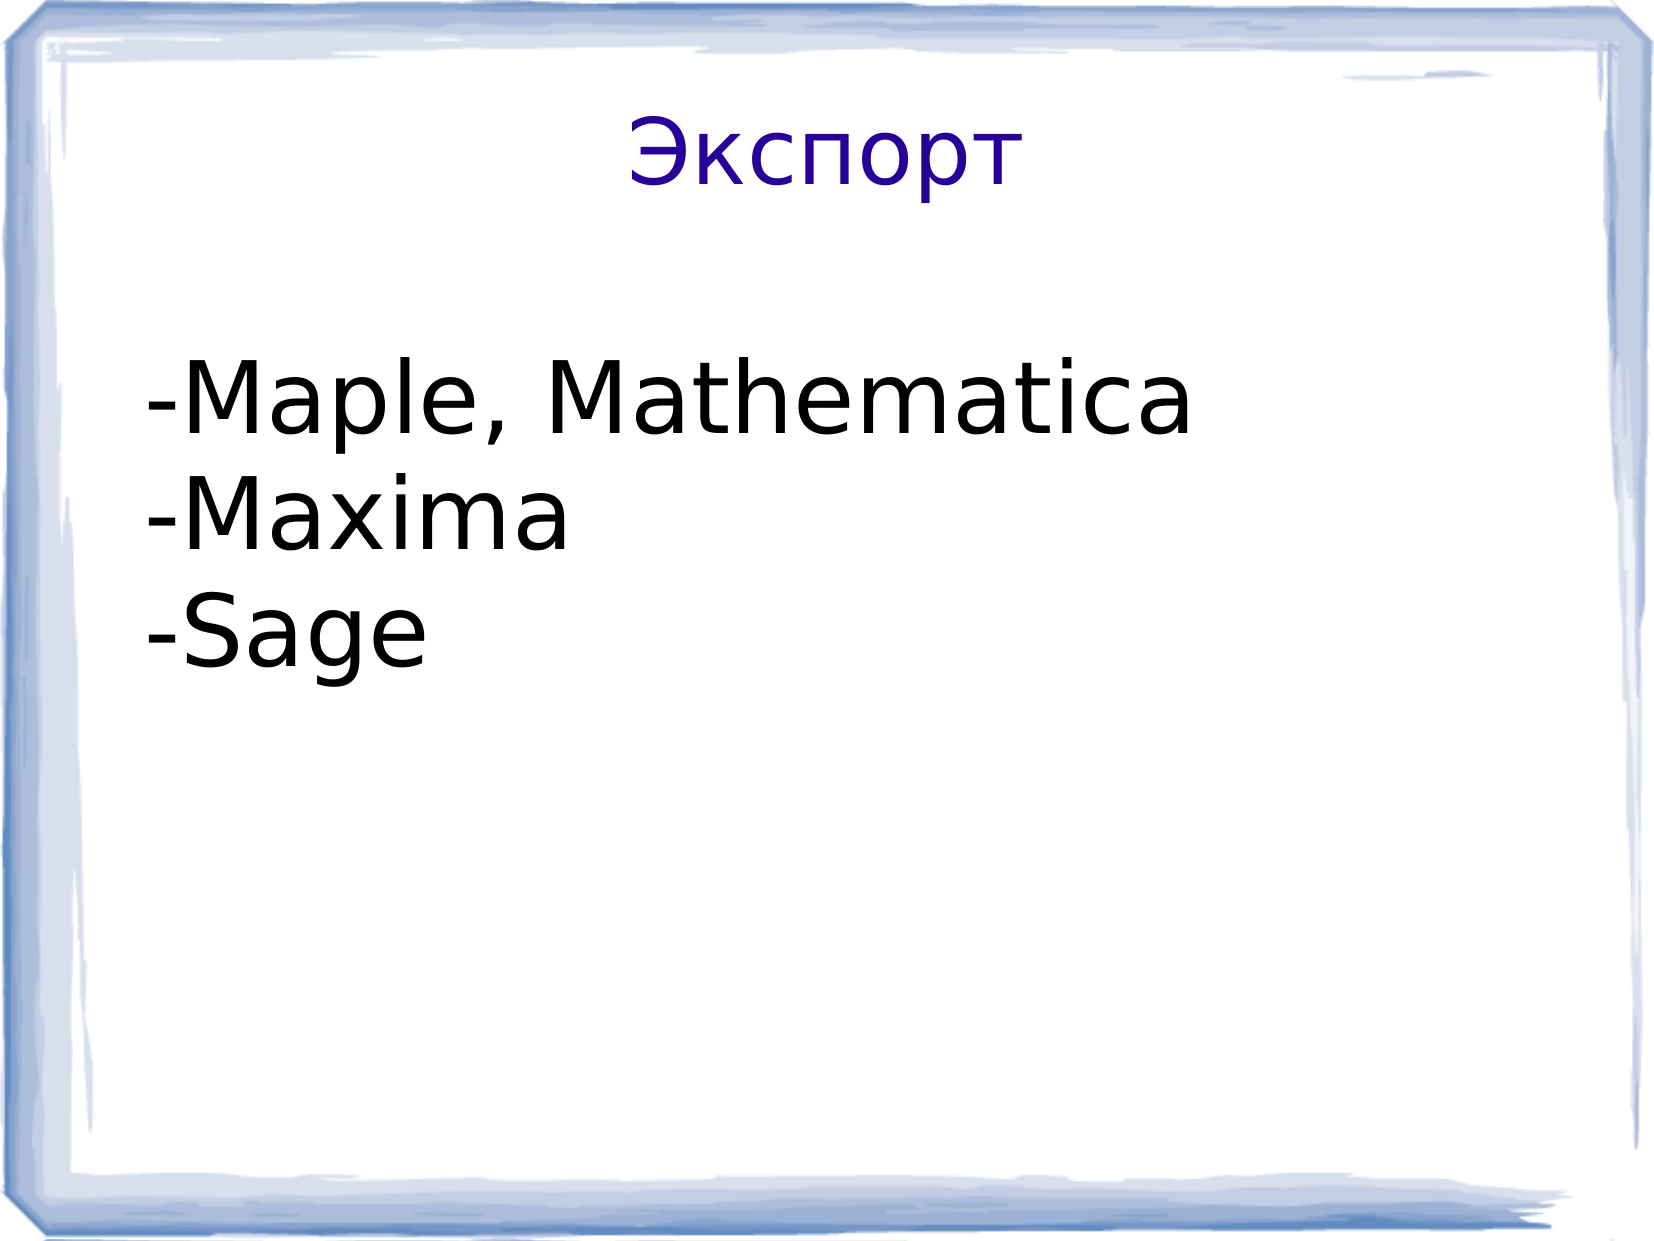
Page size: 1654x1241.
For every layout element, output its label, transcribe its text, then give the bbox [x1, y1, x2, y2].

text_box -Maple, Mathematica -Maxima -Sage [129, 333, 1214, 698]
picture [0, 0, 1654, 1241]
title Экспорт [82, 49, 1571, 257]
